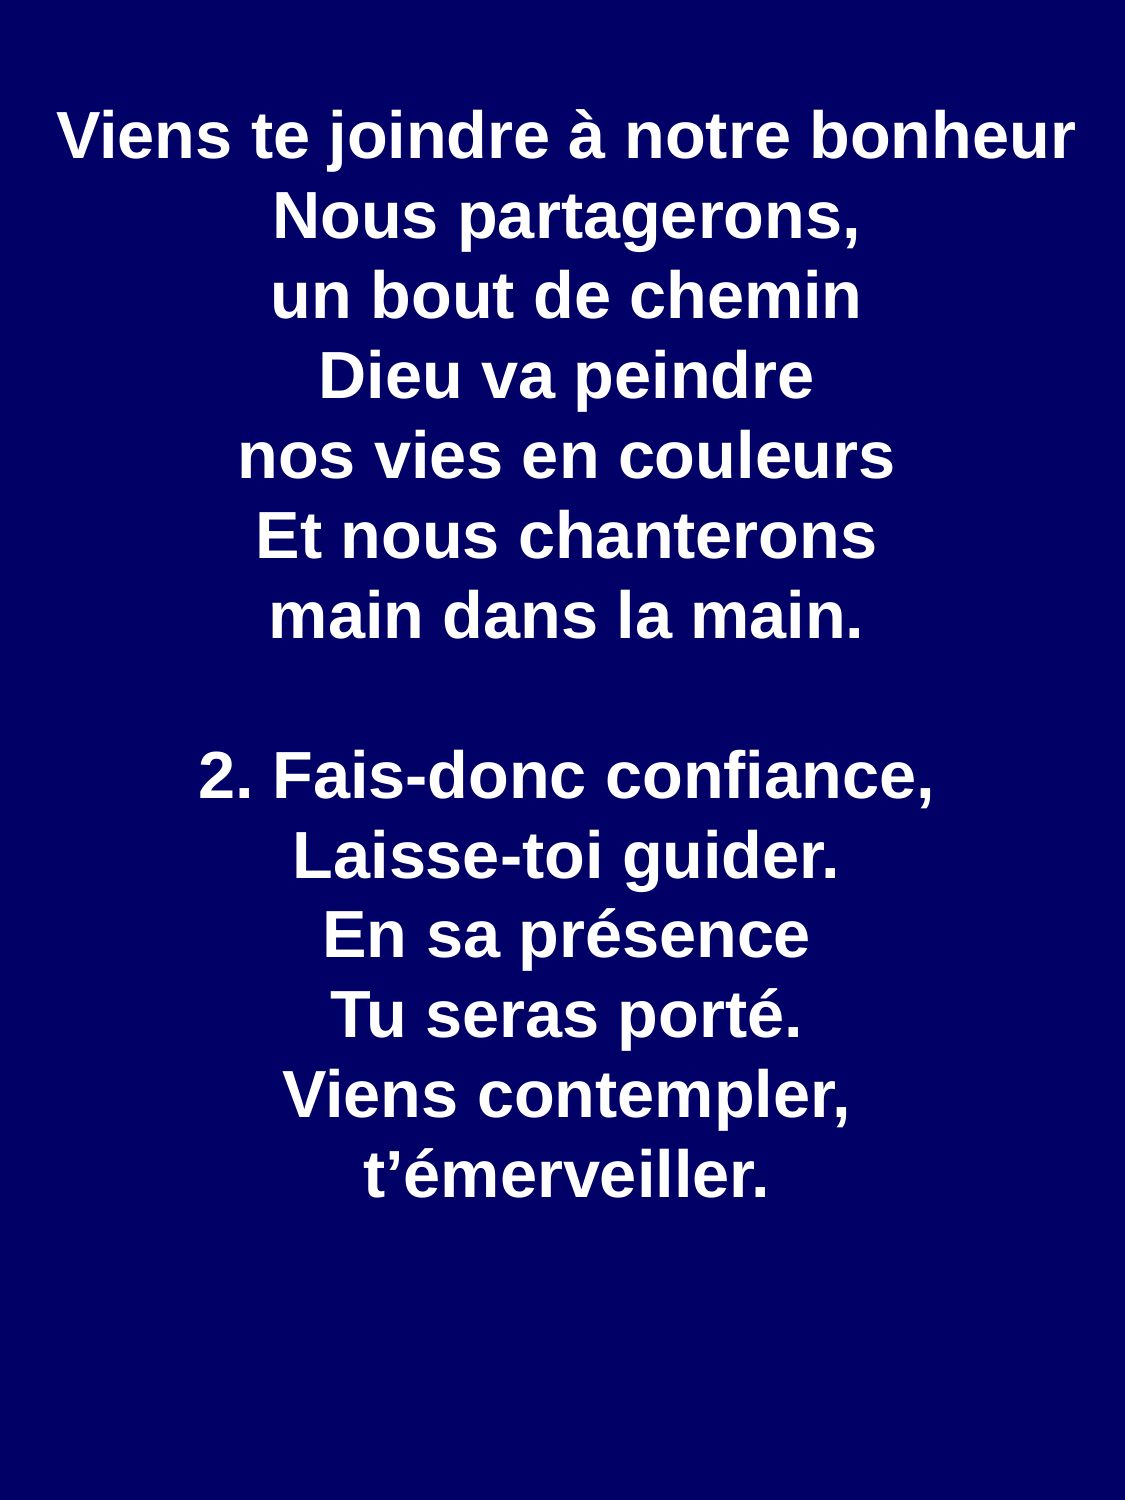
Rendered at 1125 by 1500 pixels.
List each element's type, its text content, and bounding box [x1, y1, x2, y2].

text_box Viens te joindre à notre bonheur Nous partagerons, un bout de chemin Dieu va peindre nos vies en couleurs Et nous chanterons main dans la main. 2. Fais-donc confiance, Laisse-toi guider. En sa présence Tu seras porté. Viens contempler, t’émerveiller. [23, 39, 1111, 1253]
